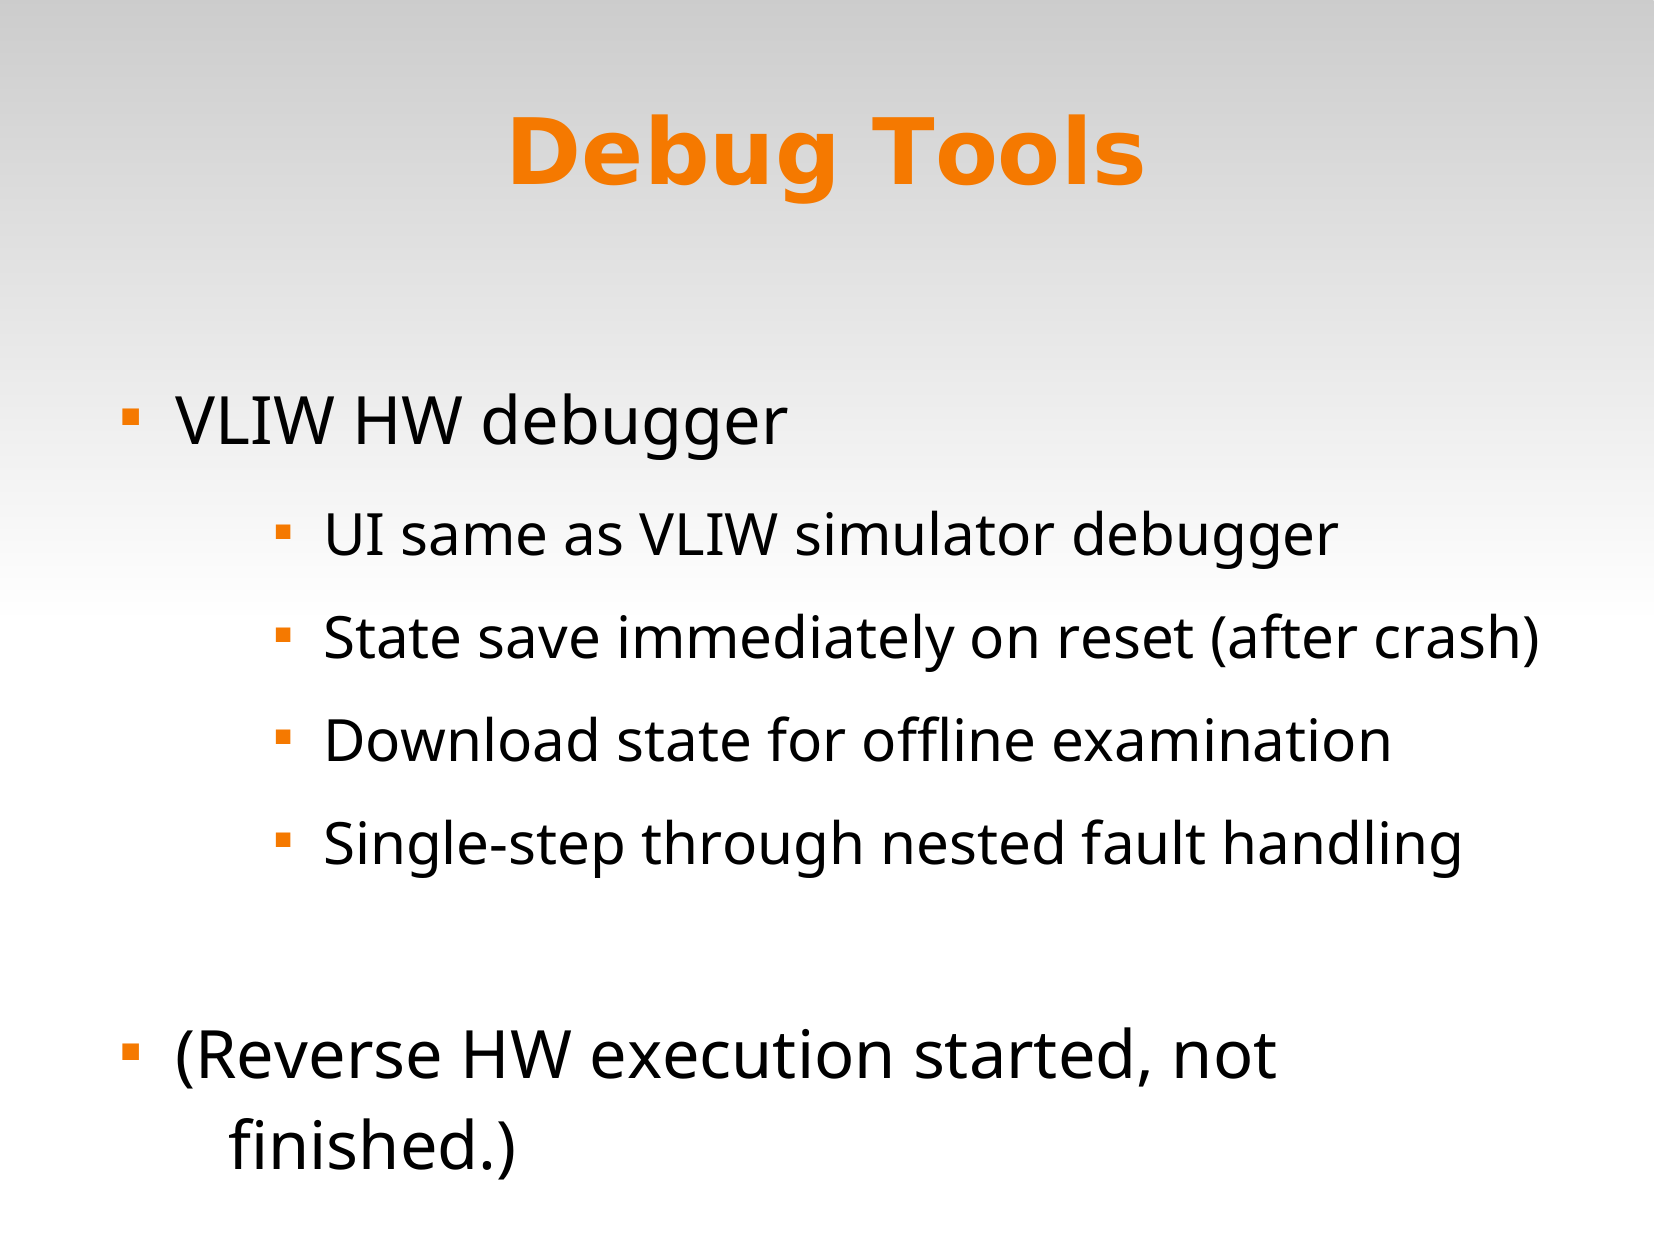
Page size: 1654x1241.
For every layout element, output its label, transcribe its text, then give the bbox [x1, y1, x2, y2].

list VLIW HW debugger UI same as VLIW simulator debugger State save immediately on reset (after crash) Download state for offline examination Single-step through nested fault handling (Reverse HW execution started, not finished.) [86, 252, 1576, 1057]
title Debug Tools [82, 56, 1571, 250]
